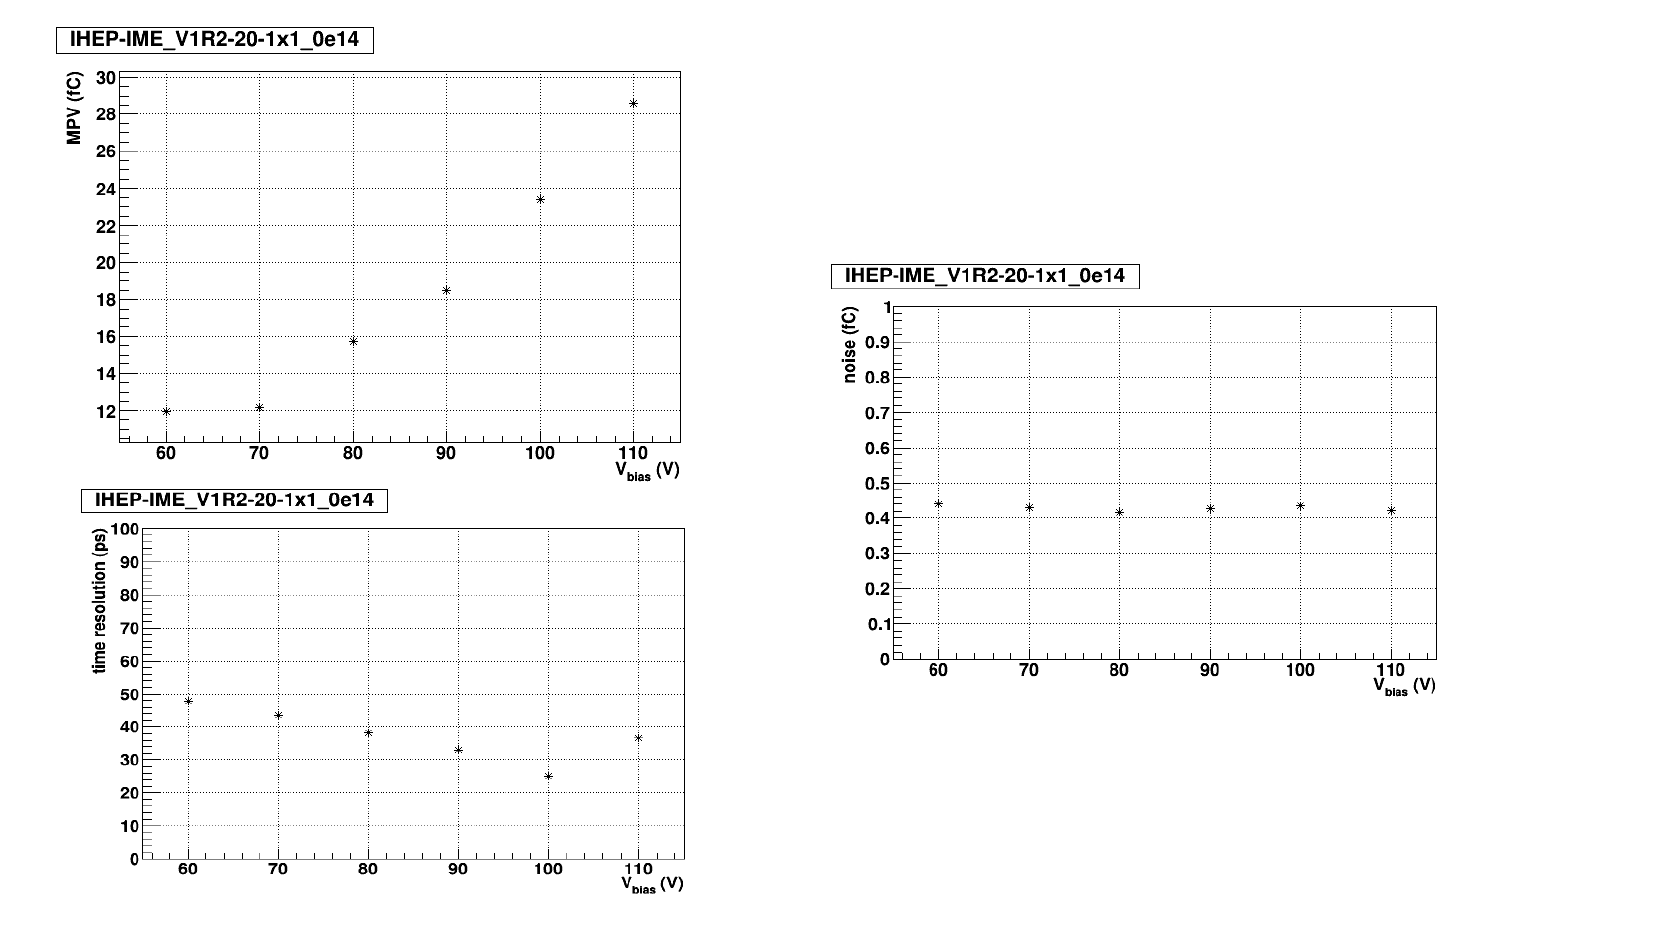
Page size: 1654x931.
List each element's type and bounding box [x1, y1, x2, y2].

picture [825, 262, 1504, 704]
picture [50, 25, 751, 901]
